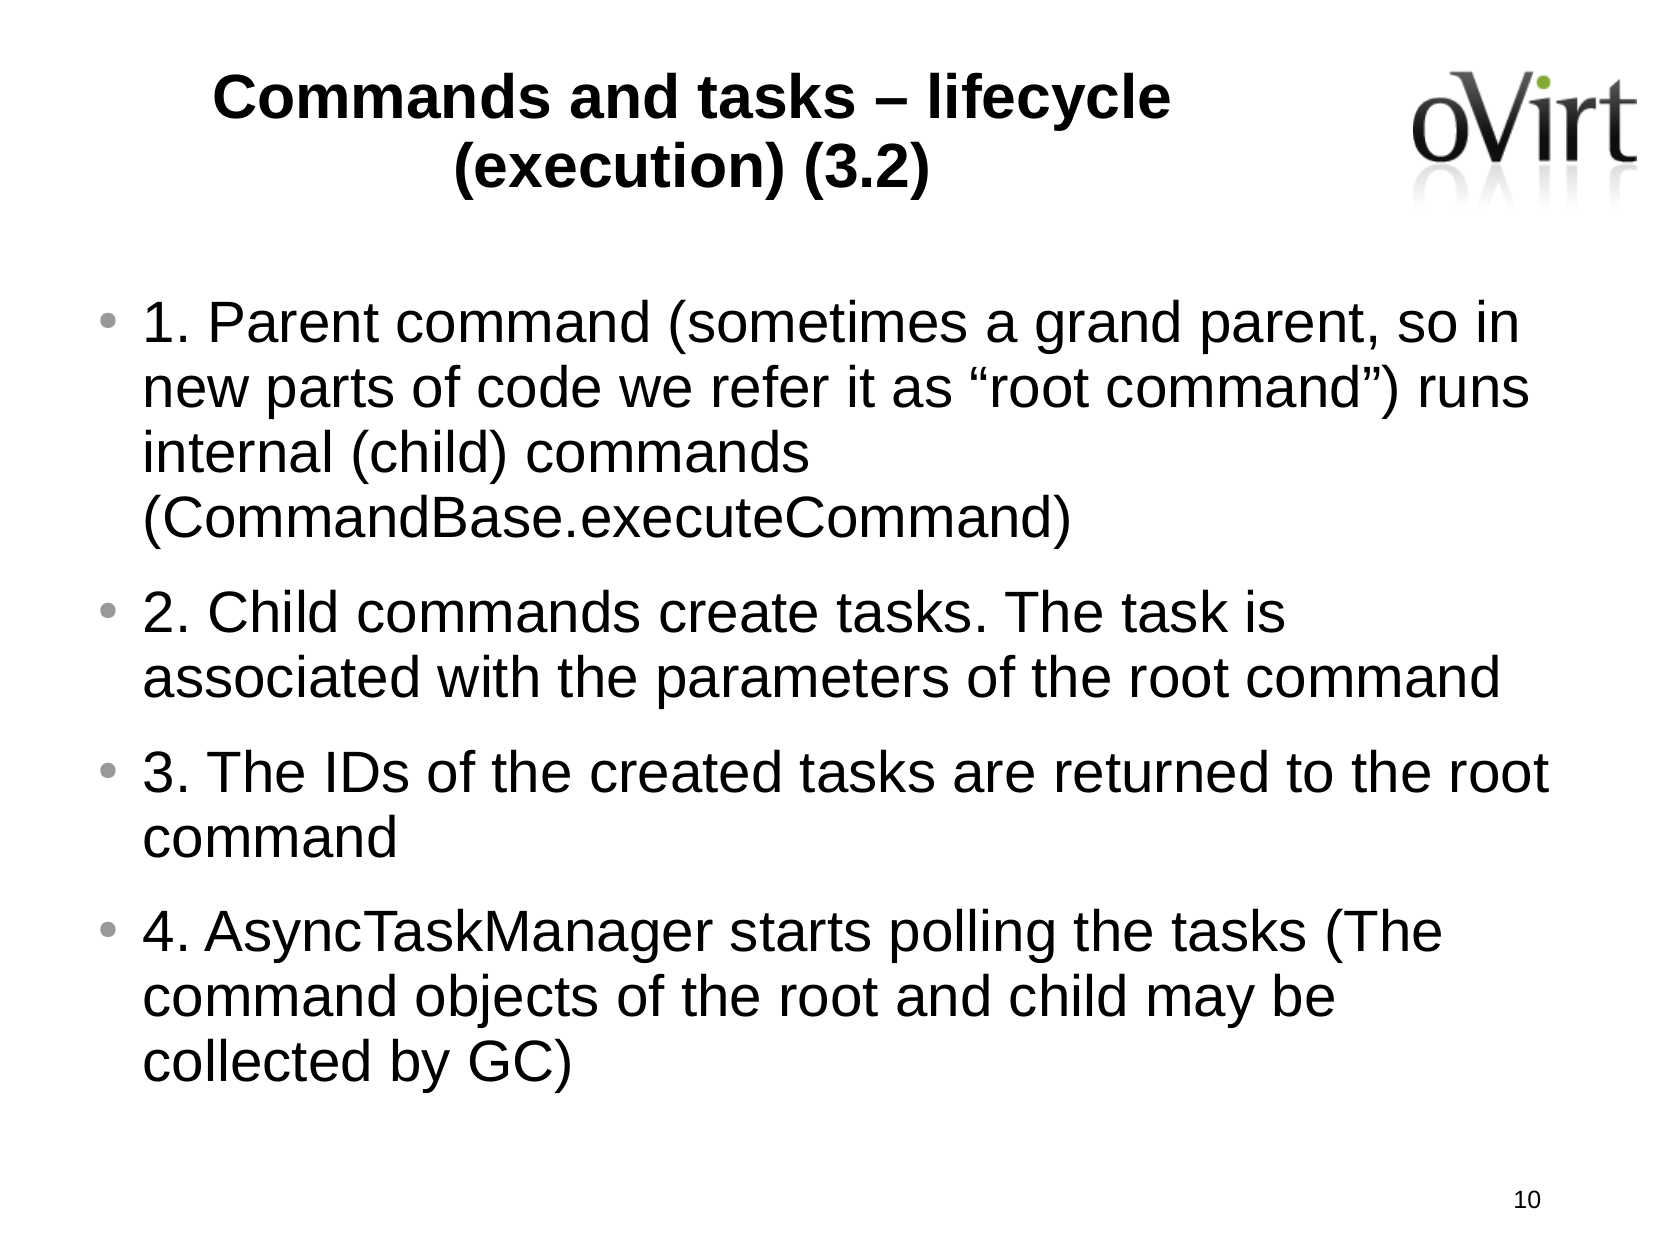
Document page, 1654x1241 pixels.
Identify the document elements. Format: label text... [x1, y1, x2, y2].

picture [1413, 63, 1637, 212]
title Commands and tasks – lifecycle (execution) (3.2) [82, 37, 1303, 226]
list 1. Parent command (sometimes a grand parent, so in new parts of code we refer it as “root command”) runs internal (child) commands (CommandBase.executeCommand) 2. Child commands create tasks. The task is associated with the parameters of the root command 3. The IDs of the created tasks are returned to the root command 4. AsyncTaskManager starts polling the tasks (The command objects of the root and child may be collected by GC) [82, 290, 1571, 1094]
